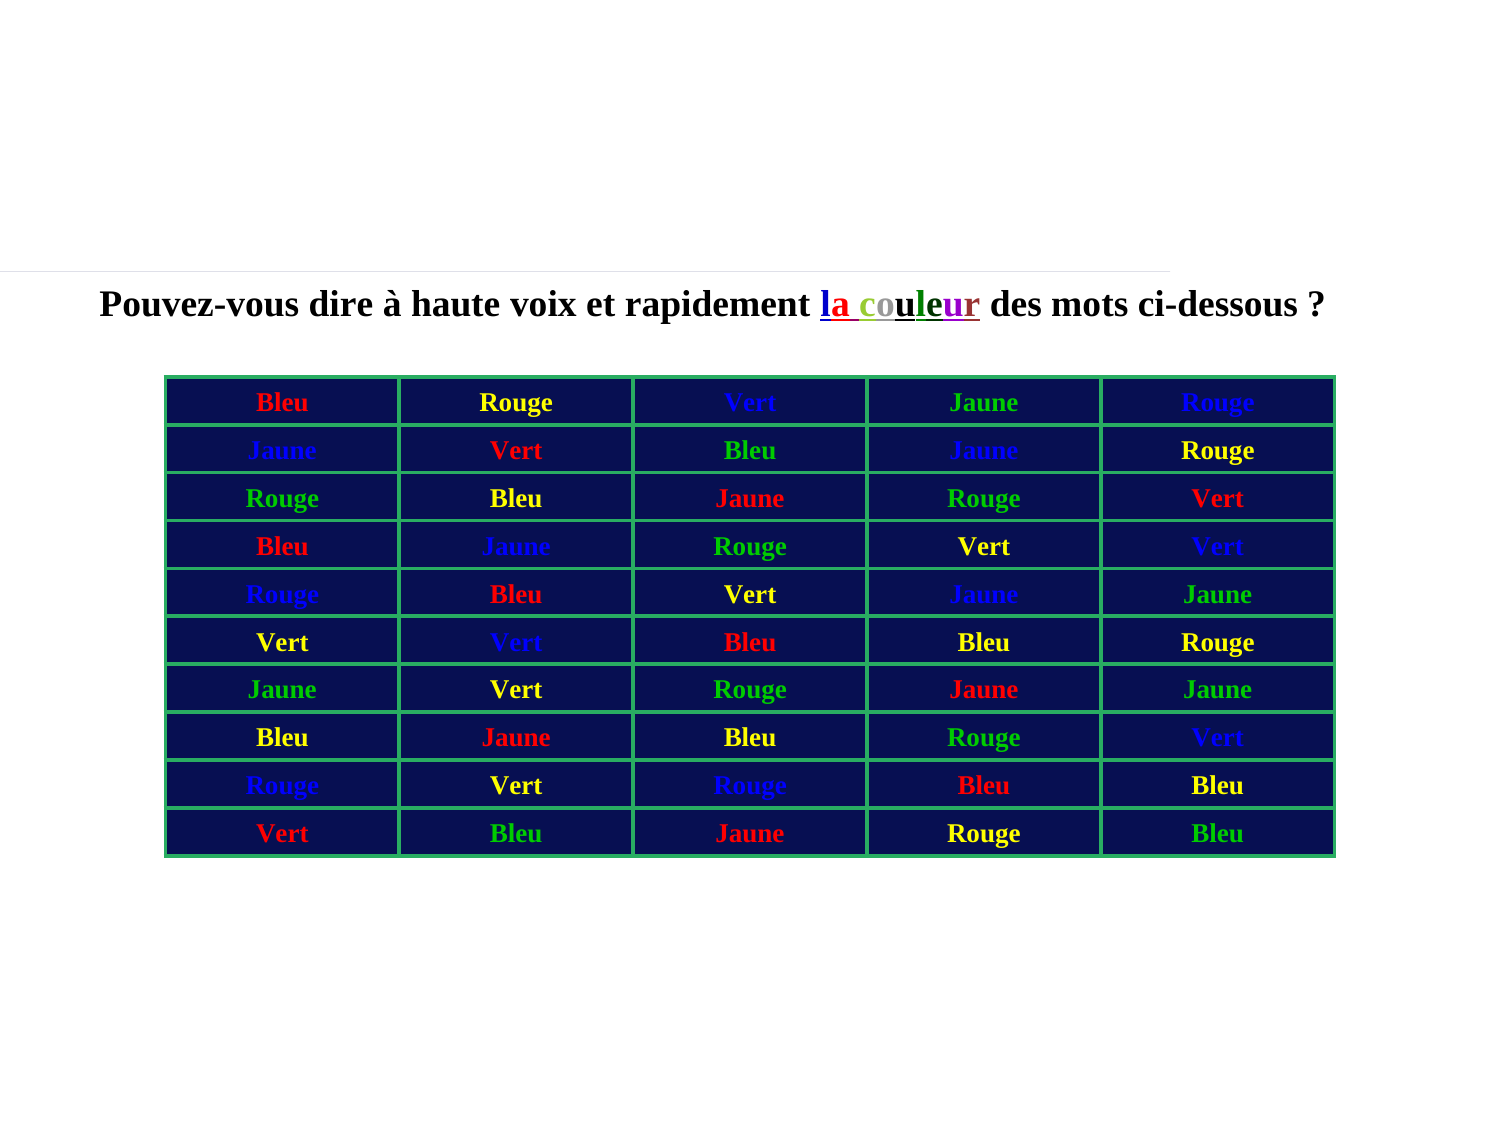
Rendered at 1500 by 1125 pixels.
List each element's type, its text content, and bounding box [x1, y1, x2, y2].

table_cell Vert [1103, 522, 1333, 567]
table_cell Bleu [401, 570, 631, 614]
table_cell Rouge [869, 474, 1099, 519]
table_cell Bleu [635, 427, 865, 471]
table_cell Rouge [167, 570, 397, 614]
table_cell Rouge [635, 762, 865, 806]
table_cell Bleu [869, 762, 1099, 806]
table_cell Rouge [635, 666, 865, 710]
table_cell Vert [401, 666, 631, 710]
table_cell Rouge [869, 714, 1099, 758]
table_cell Vert [401, 427, 631, 471]
table_cell Jaune [869, 570, 1099, 614]
table_cell Bleu [401, 474, 631, 519]
table_header Bleu [167, 379, 397, 423]
table_cell Jaune [1103, 570, 1333, 614]
table_header Rouge [1103, 379, 1333, 423]
table_cell Jaune [869, 666, 1099, 710]
table_cell Vert [401, 762, 631, 806]
table_cell Rouge [869, 810, 1099, 854]
table_cell Vert [167, 810, 397, 854]
table_cell Vert [635, 570, 865, 614]
table_cell Vert [401, 618, 631, 662]
table_header Vert [635, 379, 865, 423]
table_cell Jaune [401, 714, 631, 758]
table_cell Rouge [1103, 618, 1333, 662]
table_cell Bleu [167, 522, 397, 567]
table_cell Bleu [635, 618, 865, 662]
table_cell Vert [1103, 474, 1333, 519]
table_cell Jaune [635, 810, 865, 854]
table_cell Bleu [635, 714, 865, 758]
table_cell Vert [1103, 714, 1333, 758]
table_cell Vert [167, 618, 397, 662]
table_cell Jaune [167, 666, 397, 710]
table_cell Vert [869, 522, 1099, 567]
table_cell Jaune [635, 474, 865, 519]
table_cell Bleu [401, 810, 631, 854]
table_cell Rouge [635, 522, 865, 567]
table_cell Jaune [869, 427, 1099, 471]
table_cell Jaune [1103, 666, 1333, 710]
table_cell Rouge [167, 474, 397, 519]
table_cell Rouge [1103, 427, 1333, 471]
table_cell Jaune [167, 427, 397, 471]
table_cell Bleu [167, 714, 397, 758]
table_cell Bleu [869, 618, 1099, 662]
table_header Jaune [869, 379, 1099, 423]
text_box Pouvez-vous dire à haute voix et rapidement la couleur des mots ci-dessous ? [84, 271, 1342, 377]
table_cell Bleu [1103, 810, 1333, 854]
table_cell Rouge [167, 762, 397, 806]
table_header Rouge [401, 379, 631, 423]
table_cell Jaune [401, 522, 631, 567]
table_cell Bleu [1103, 762, 1333, 806]
